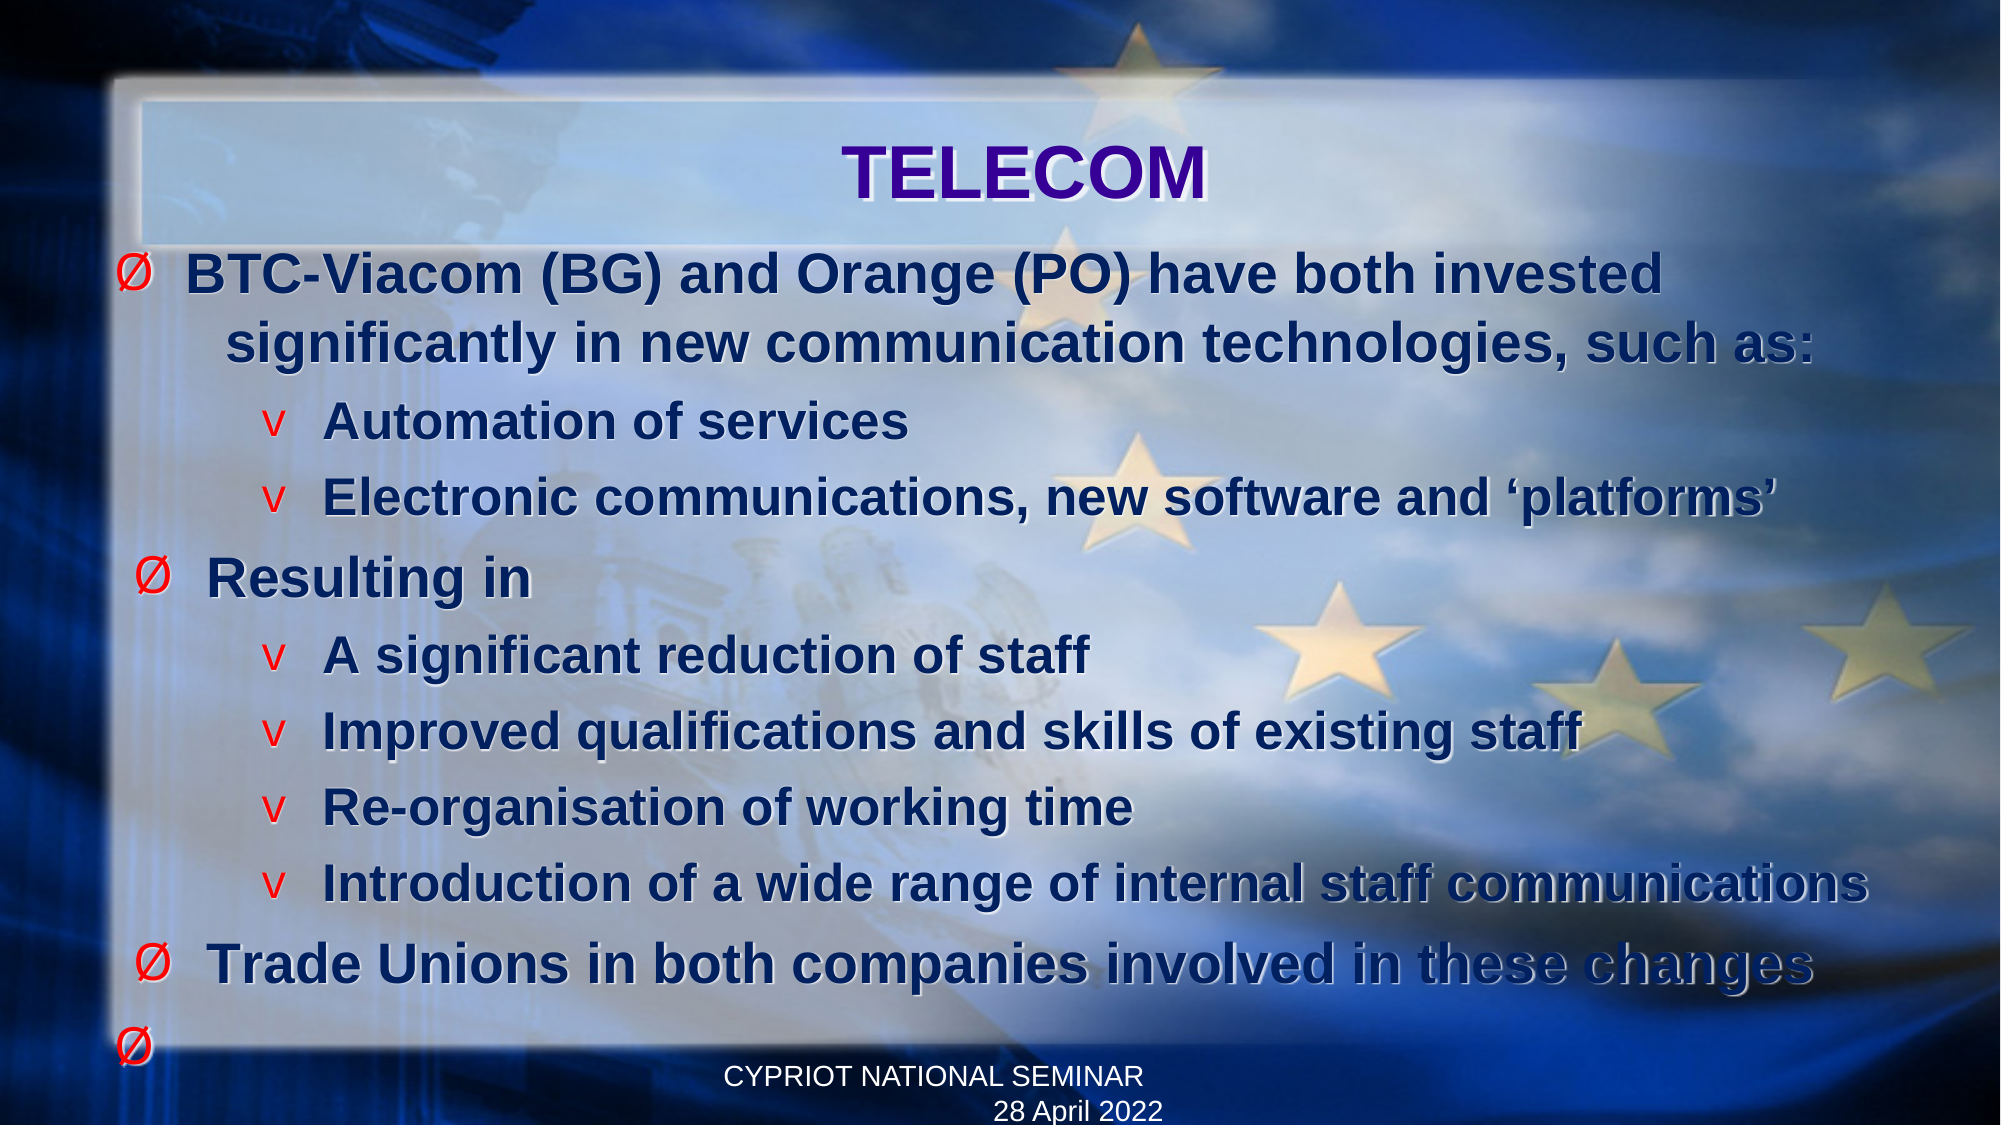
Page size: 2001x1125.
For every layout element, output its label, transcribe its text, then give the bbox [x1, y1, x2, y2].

text_box CYPRIOT NATIONAL SEMINAR 28 April 2022 [708, 1050, 1342, 1125]
list BTC-Viacom (BG) and Orange (PO) have both invested significantly in new communication technologies, such as: Automation of services Electronic communications, new software and ‘platforms’ Resulting in A significant reduction of staff Improved qualifications and skills of existing staff Re-organisation of working time Introduction of a wide range of internal staff communications Trade Unions in both companies involved in these changes [99, 229, 1900, 1026]
title TELECOM [150, 87, 1900, 229]
